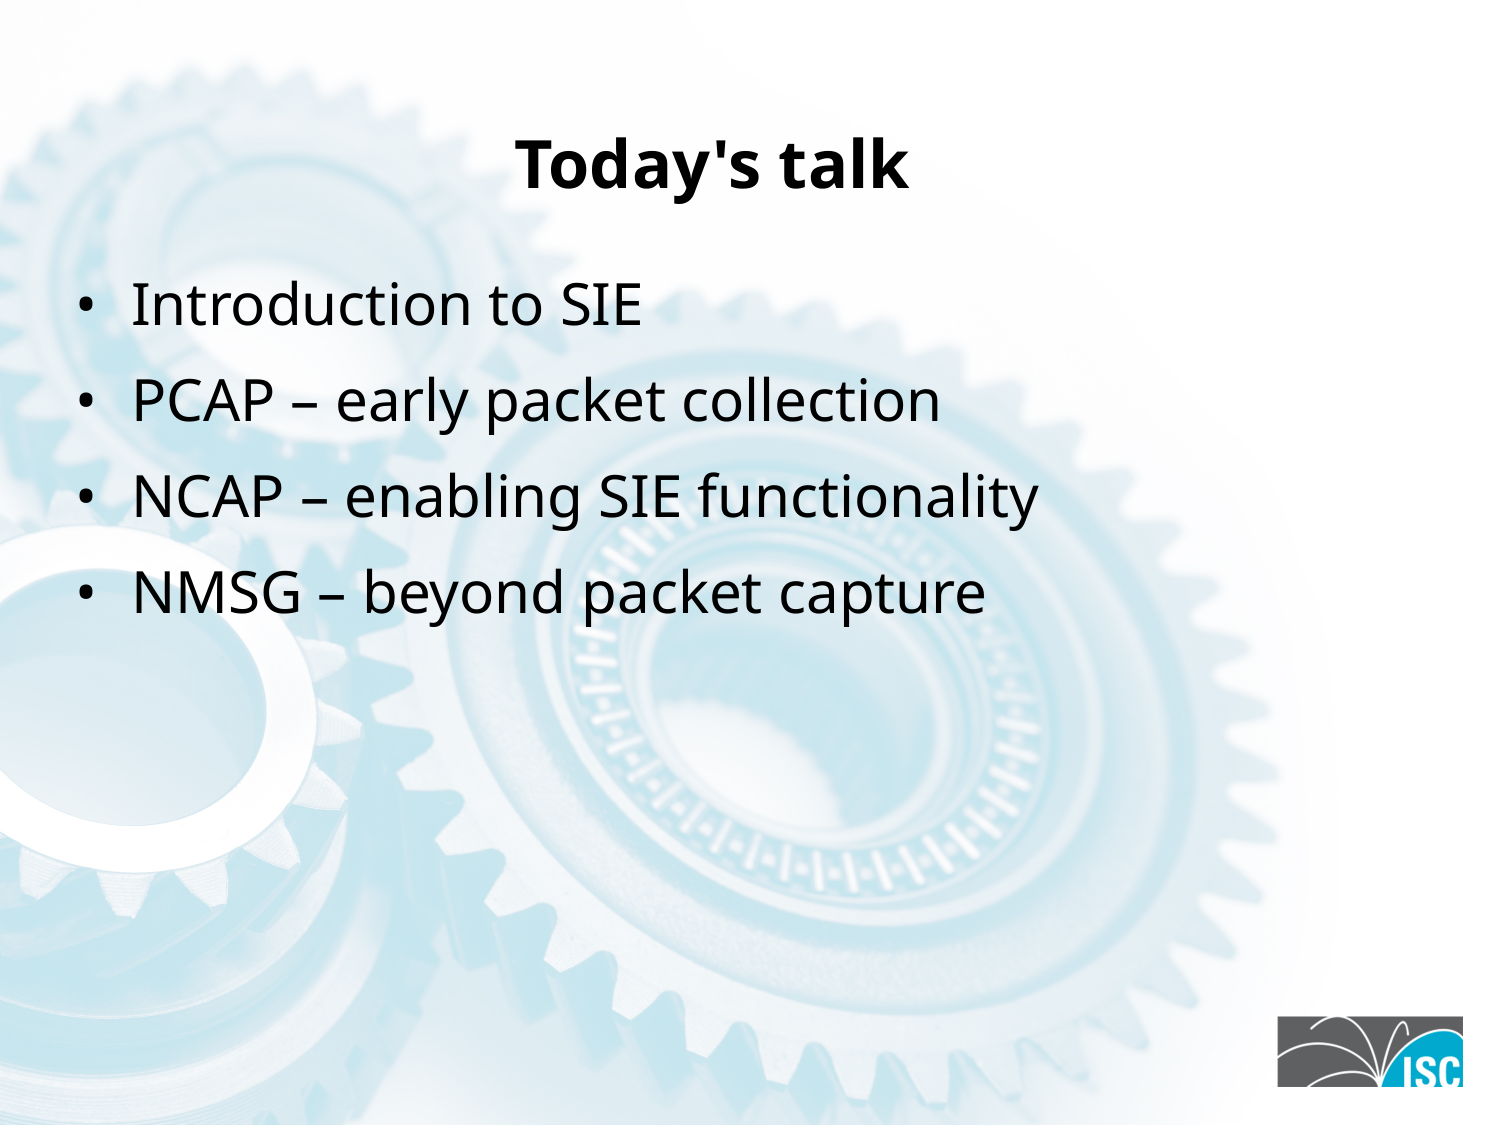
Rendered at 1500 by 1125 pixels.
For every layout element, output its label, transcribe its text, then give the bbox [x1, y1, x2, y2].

list Introduction to SIE PCAP – early packet collection NCAP – enabling SIE functionality NMSG – beyond packet capture [75, 263, 1425, 991]
picture [0, 0, 1500, 1125]
title Today's talk [75, 99, 1351, 226]
